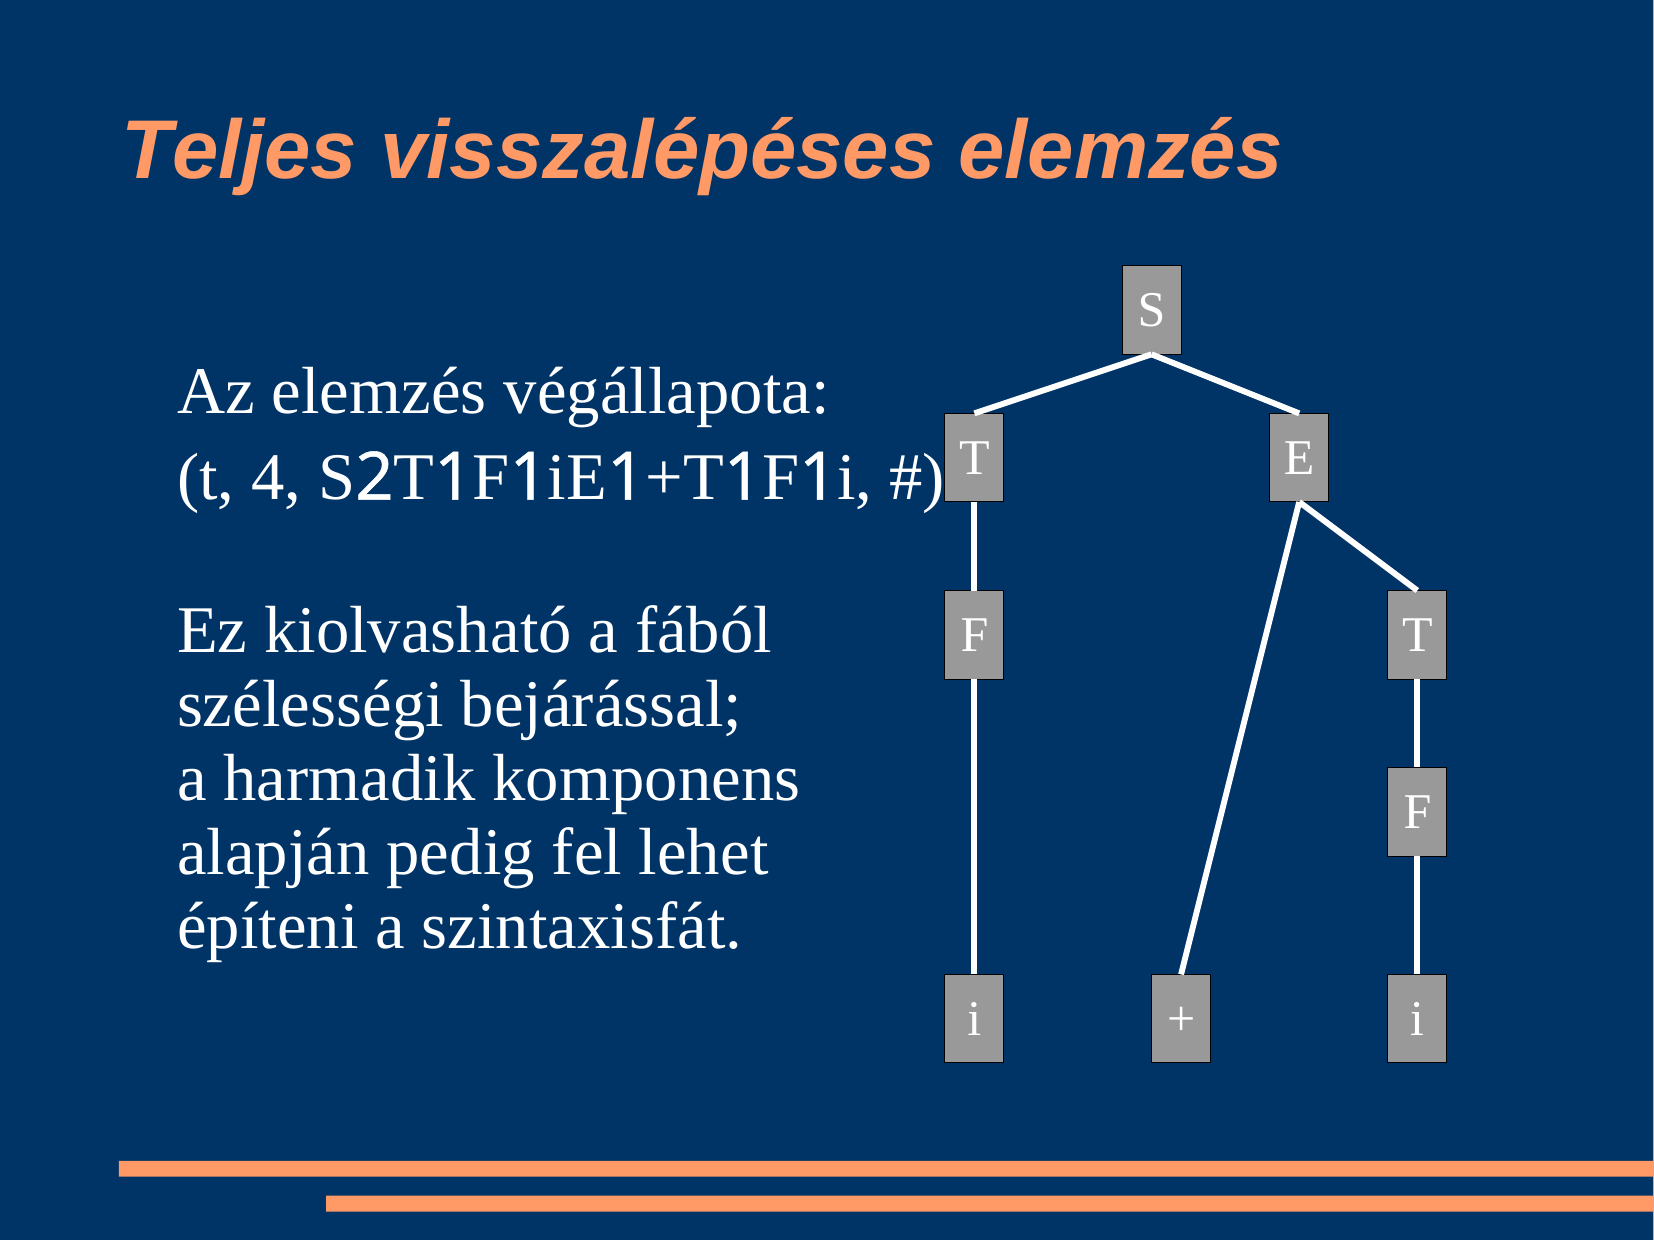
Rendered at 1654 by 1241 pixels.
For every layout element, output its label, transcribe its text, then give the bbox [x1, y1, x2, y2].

text_box + [1151, 974, 1211, 1063]
text_box i [1387, 974, 1447, 1063]
text_box Az elemzés végállapota: (t, 4, S2T1F1iE1+T1F1i, #) Ez kiolvasható a fából szélességi bejárással; a harmadik komponens alapján pedig fel lehet építeni a szintaxisfát. [177, 354, 879, 961]
text_box F [944, 590, 1004, 680]
text_box E [1269, 413, 1329, 502]
text_box i [944, 974, 1004, 1063]
text_box T [944, 413, 1004, 502]
title Teljes visszalépéses elemzés [121, 46, 1534, 254]
text_box T [1387, 590, 1447, 680]
text_box F [1387, 767, 1447, 857]
text_box S [1122, 265, 1182, 355]
